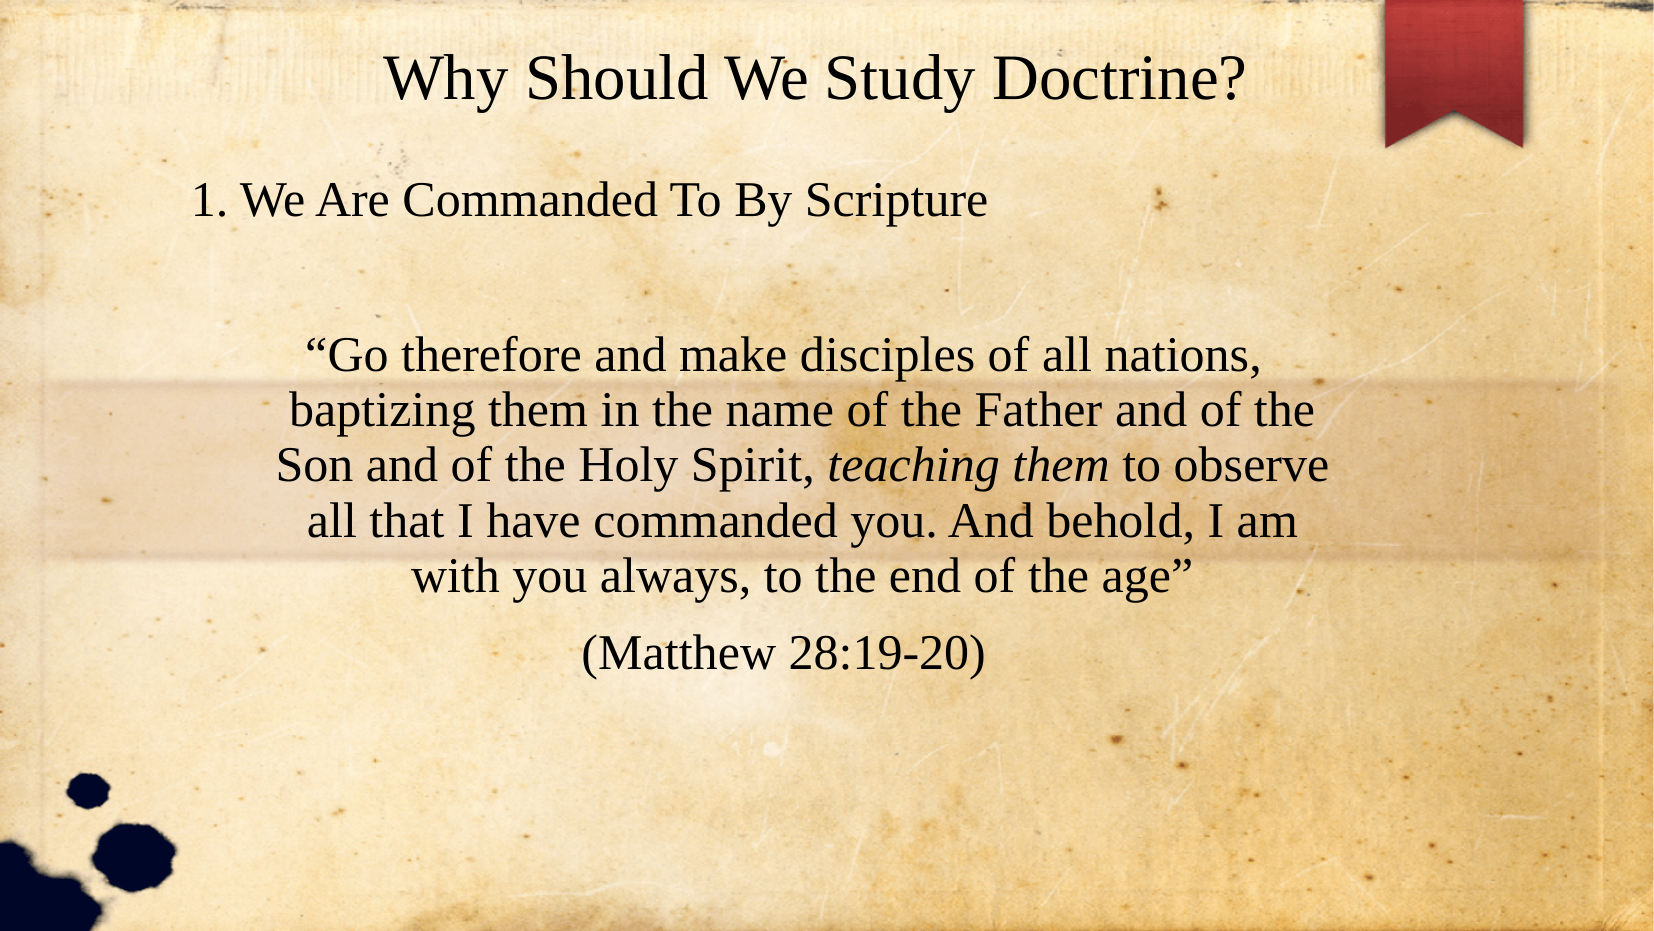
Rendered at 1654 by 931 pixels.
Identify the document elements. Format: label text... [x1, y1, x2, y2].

title Why Should We Study Doctrine? [71, 0, 1561, 156]
list 1. We Are Commanded To By Scripture “Go therefore and make disciples of all nations, baptizing them in the name of the Father and of the Son and of the Holy Spirit, teaching them to observe all that I have commanded you. And behold, I am with you always, to the end of the age” (Matthew 28:19-20) [120, 172, 1336, 841]
picture [0, 0, 1654, 931]
